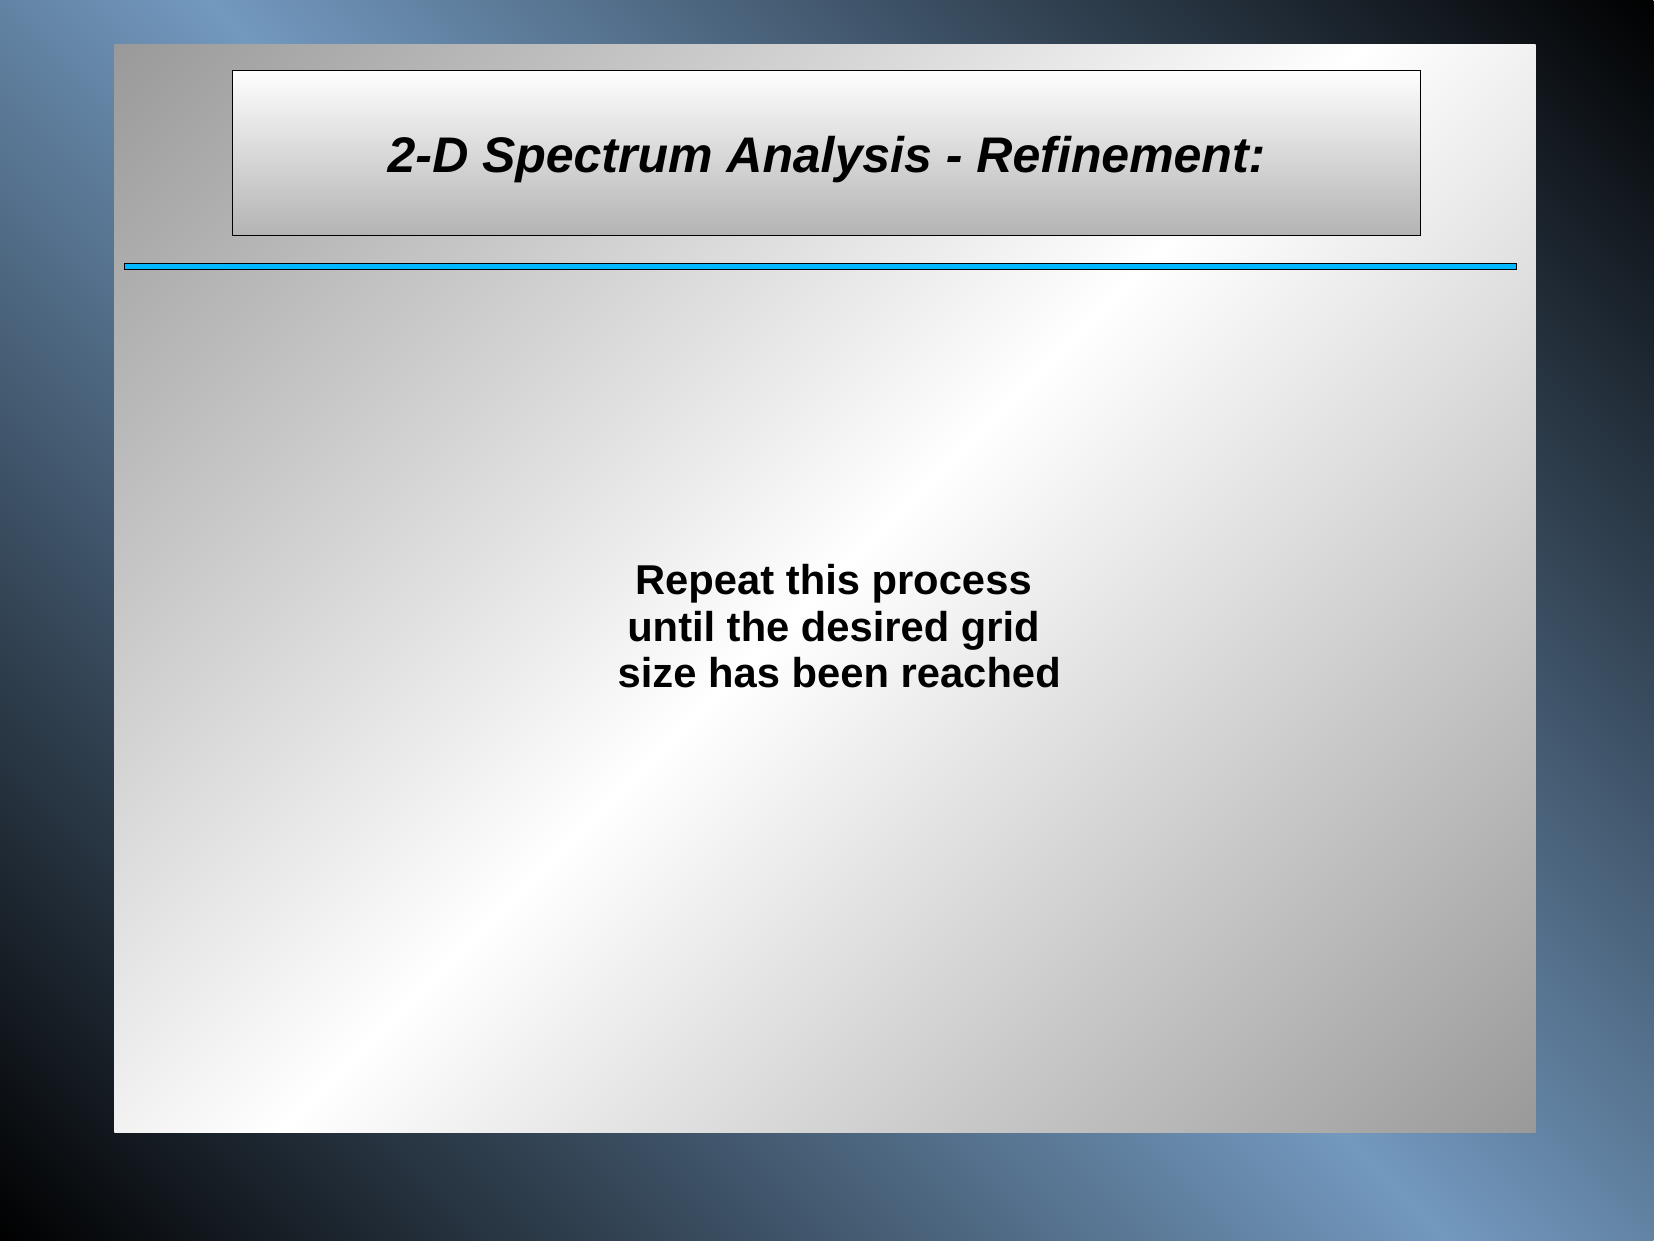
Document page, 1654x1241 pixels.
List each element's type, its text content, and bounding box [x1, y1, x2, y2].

text_box [124, 263, 1517, 270]
text_box [232, 70, 1421, 236]
text_box 2-D Spectrum Analysis - Refinement: [246, 127, 1407, 195]
text_box Repeat this process until the desired grid size has been reached [580, 557, 1074, 697]
